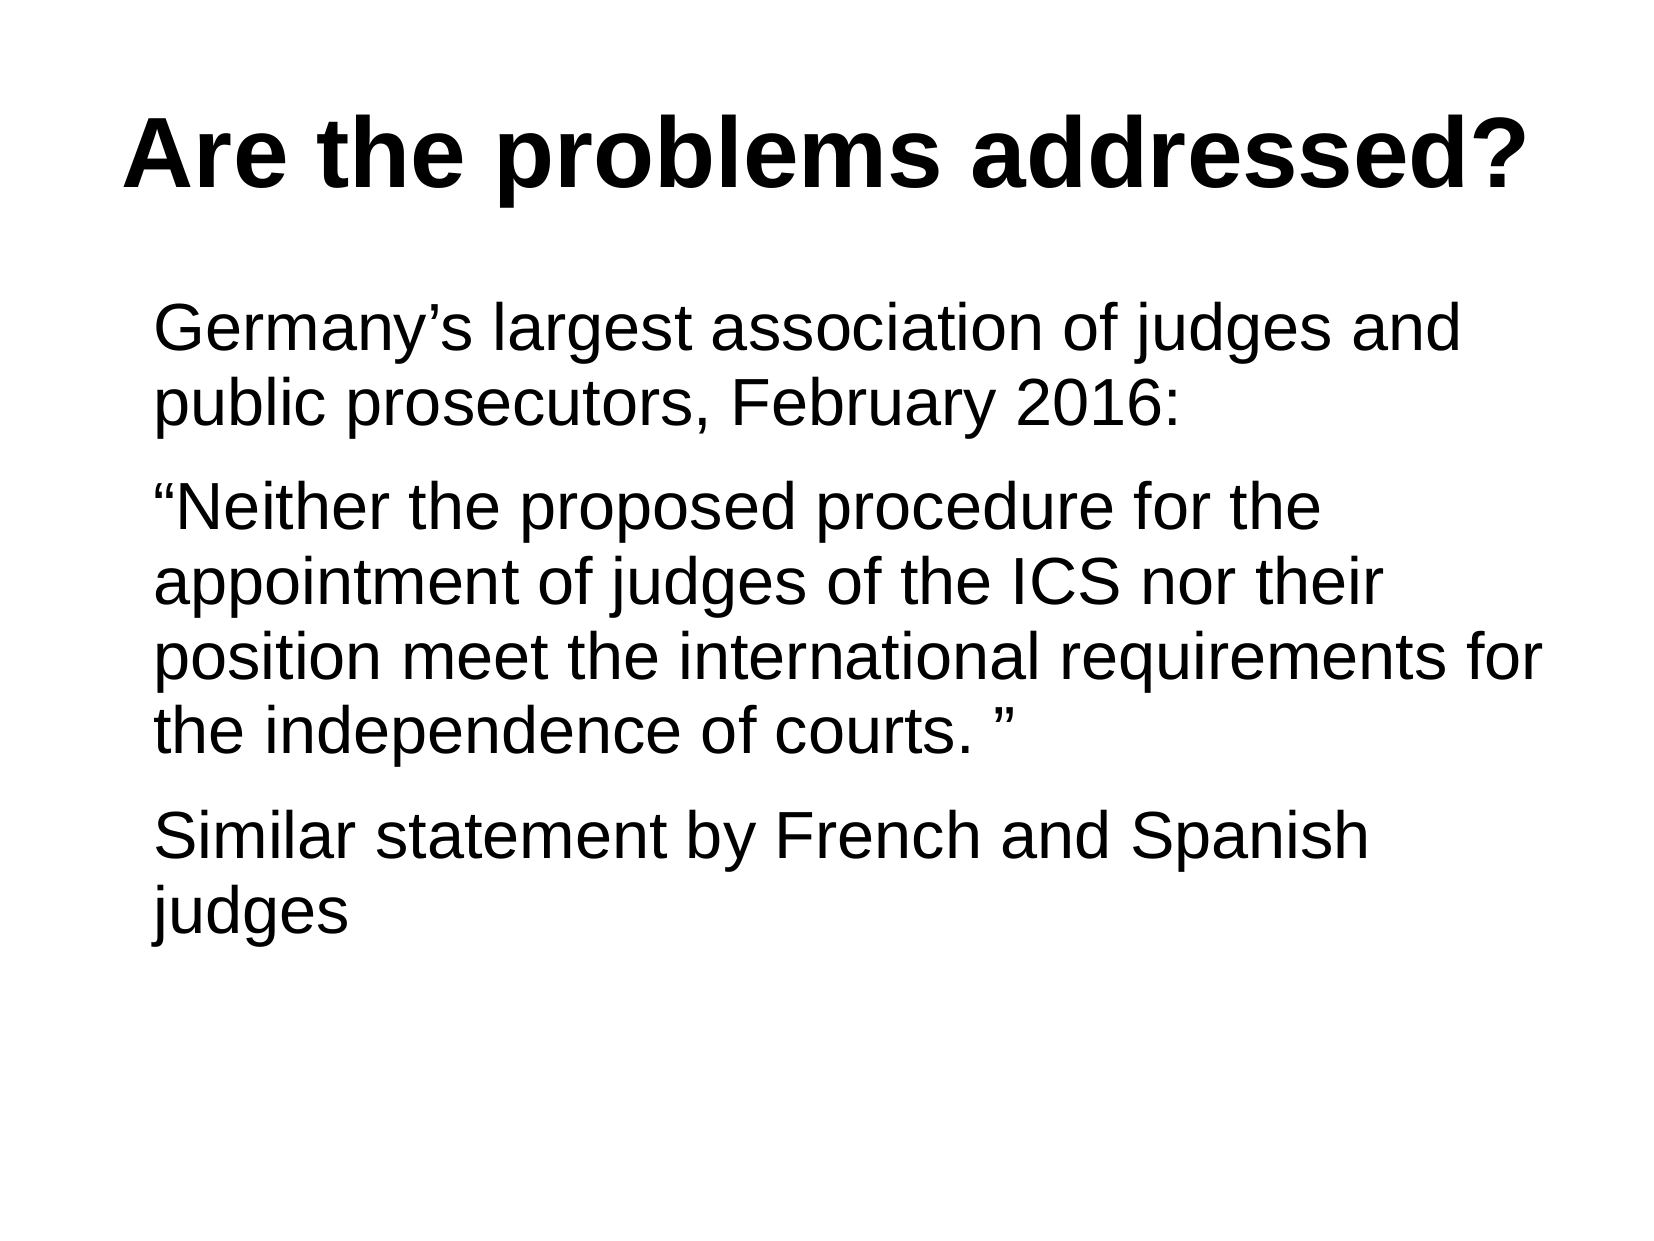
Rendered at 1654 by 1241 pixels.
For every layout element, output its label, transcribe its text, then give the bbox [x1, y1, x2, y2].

list Germany’s largest association of judges and public prosecutors, February 2016: “Neither the proposed procedure for the appointment of judges of the ICS nor their position meet the international requirements for the independence of courts. ” Similar statement by French and Spanish judges [82, 290, 1571, 1241]
title Are the problems addressed? [82, 49, 1571, 257]
